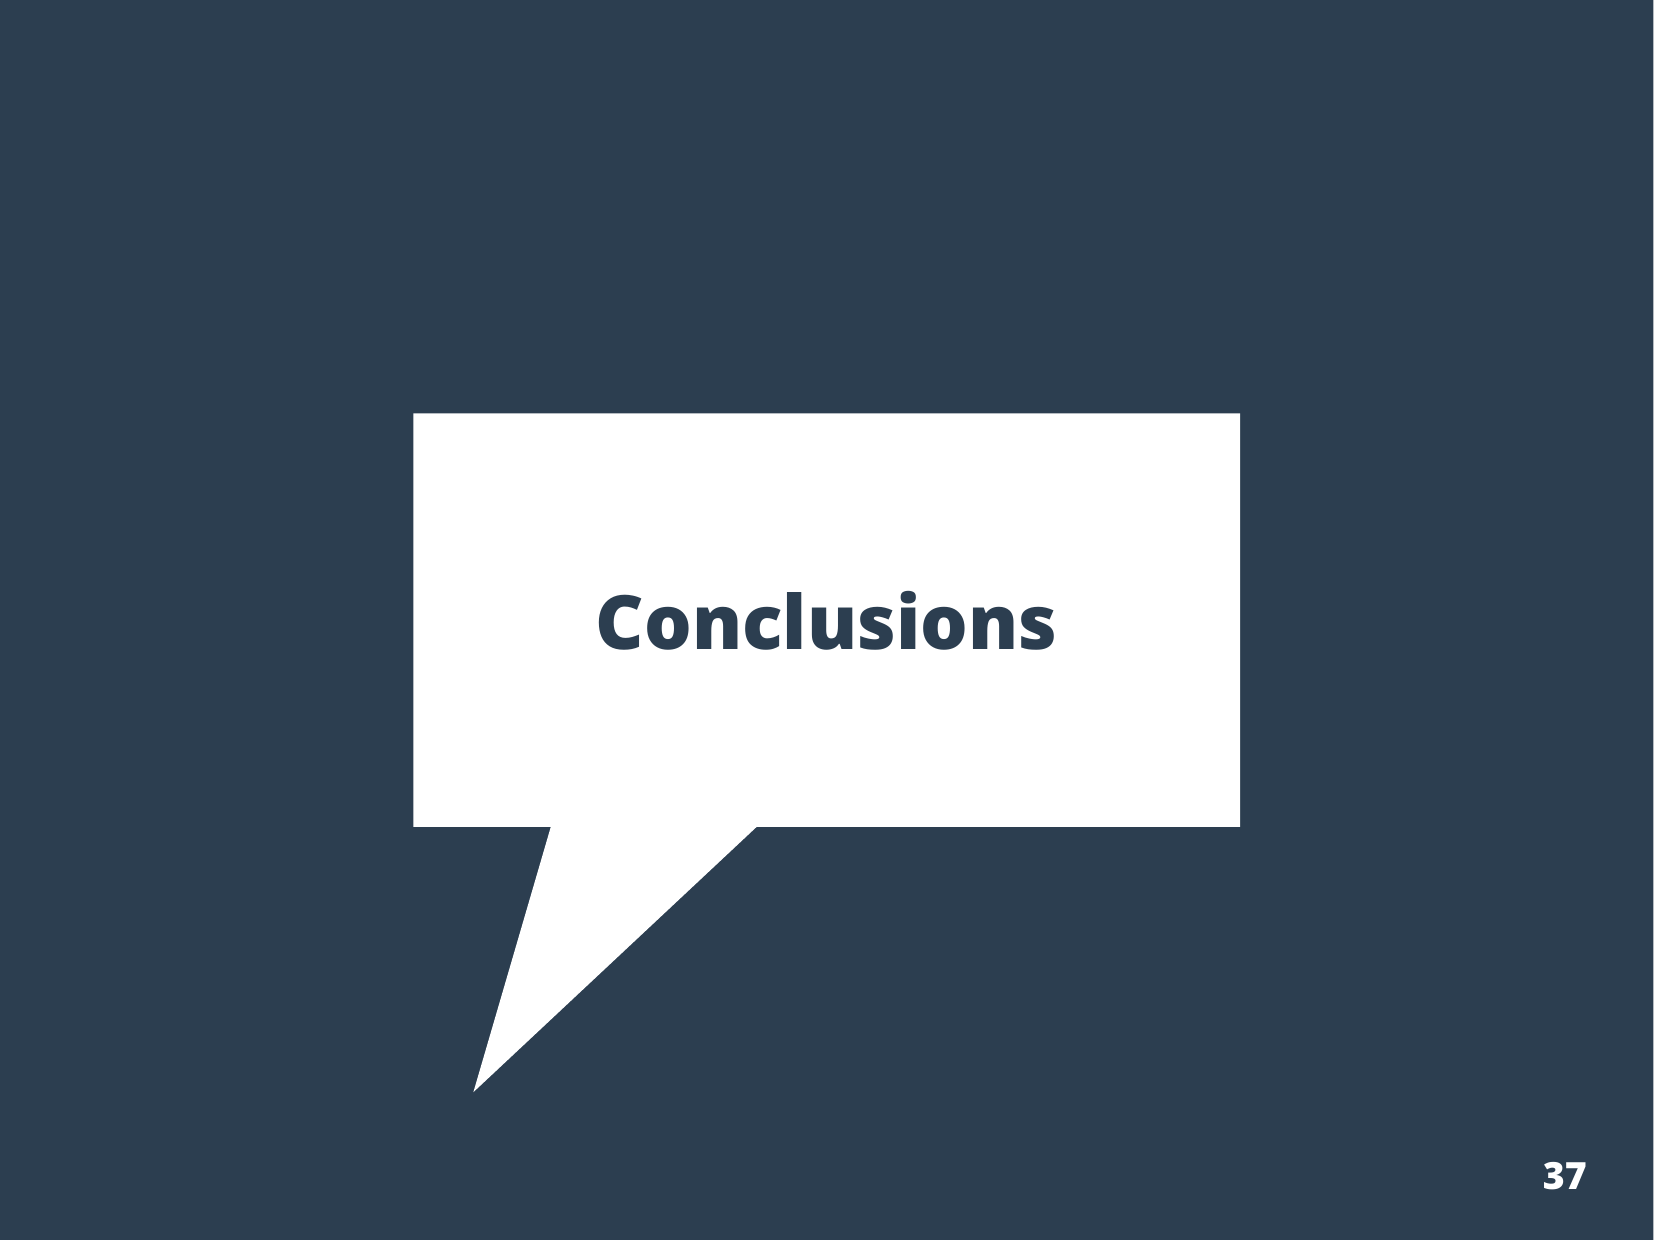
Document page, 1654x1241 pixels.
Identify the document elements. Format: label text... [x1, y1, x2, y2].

title Conclusions [442, 442, 1211, 798]
